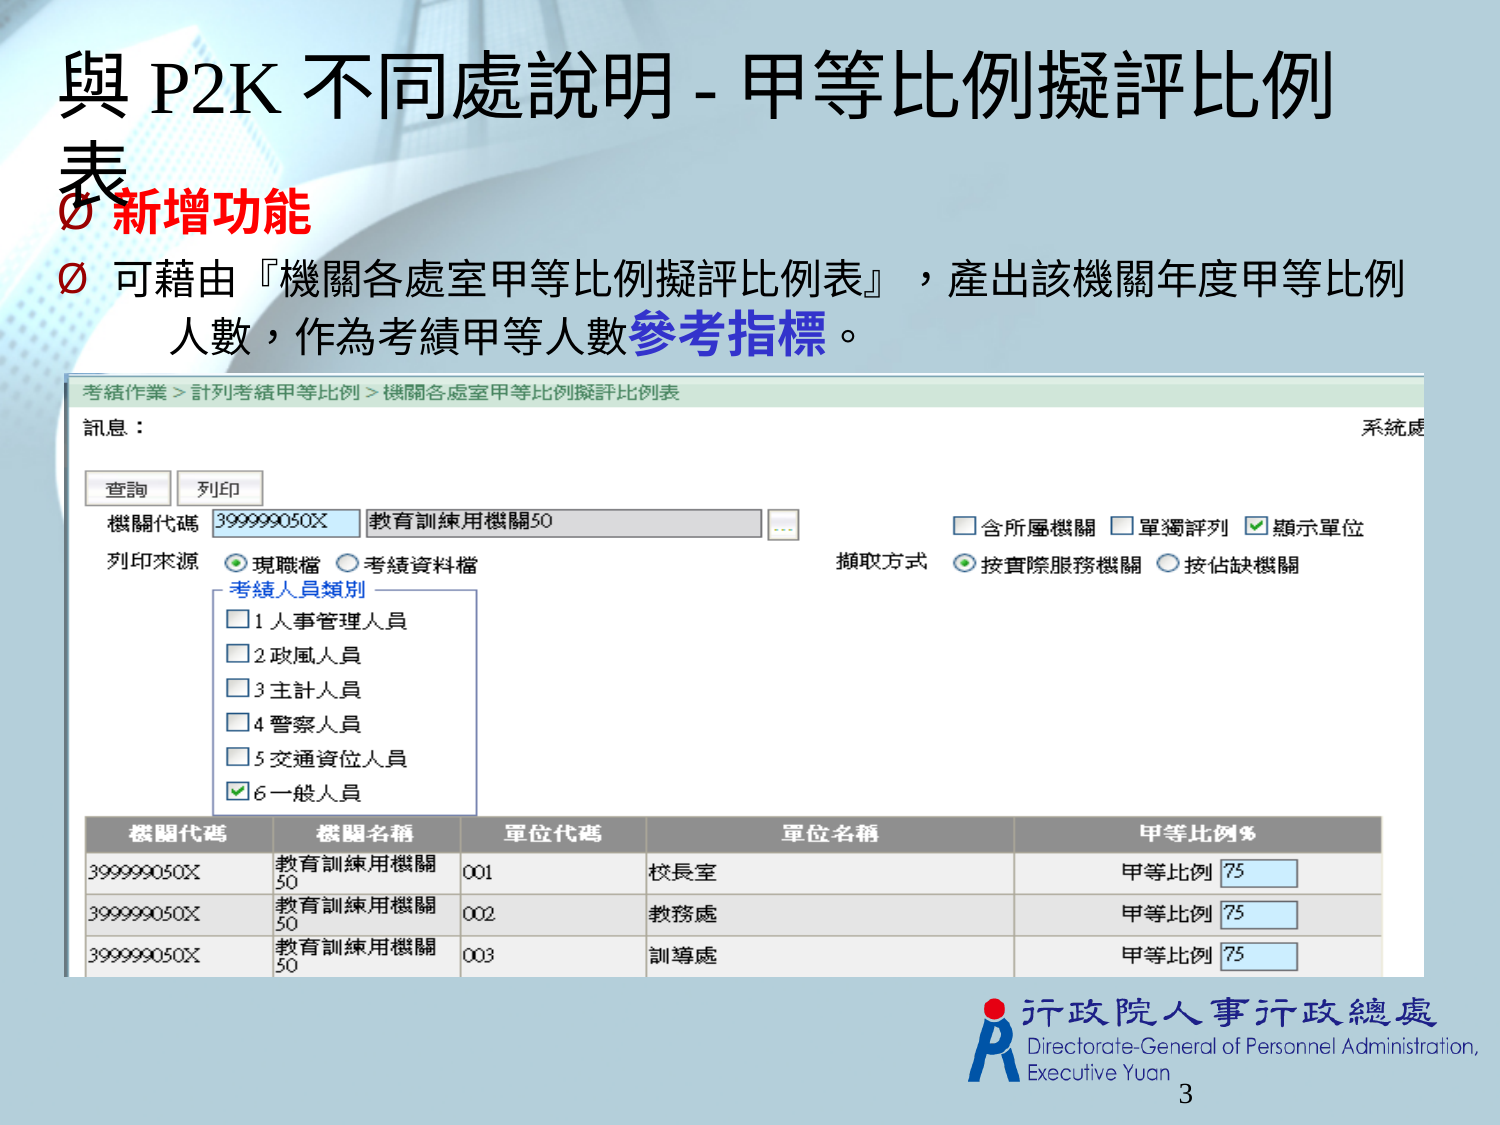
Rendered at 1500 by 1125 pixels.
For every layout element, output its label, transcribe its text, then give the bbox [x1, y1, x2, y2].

title 與P2K不同處說明-甲等比例擬評比例表 [41, 31, 1400, 170]
picture [64, 373, 1424, 977]
text_box [1163, 1066, 1477, 1125]
list 新增功能 可藉由『機關各處室甲等比例擬評比例表』，產出該機關年度甲等比例人數，作為考績甲等人數參考指標。 [41, 172, 1445, 622]
